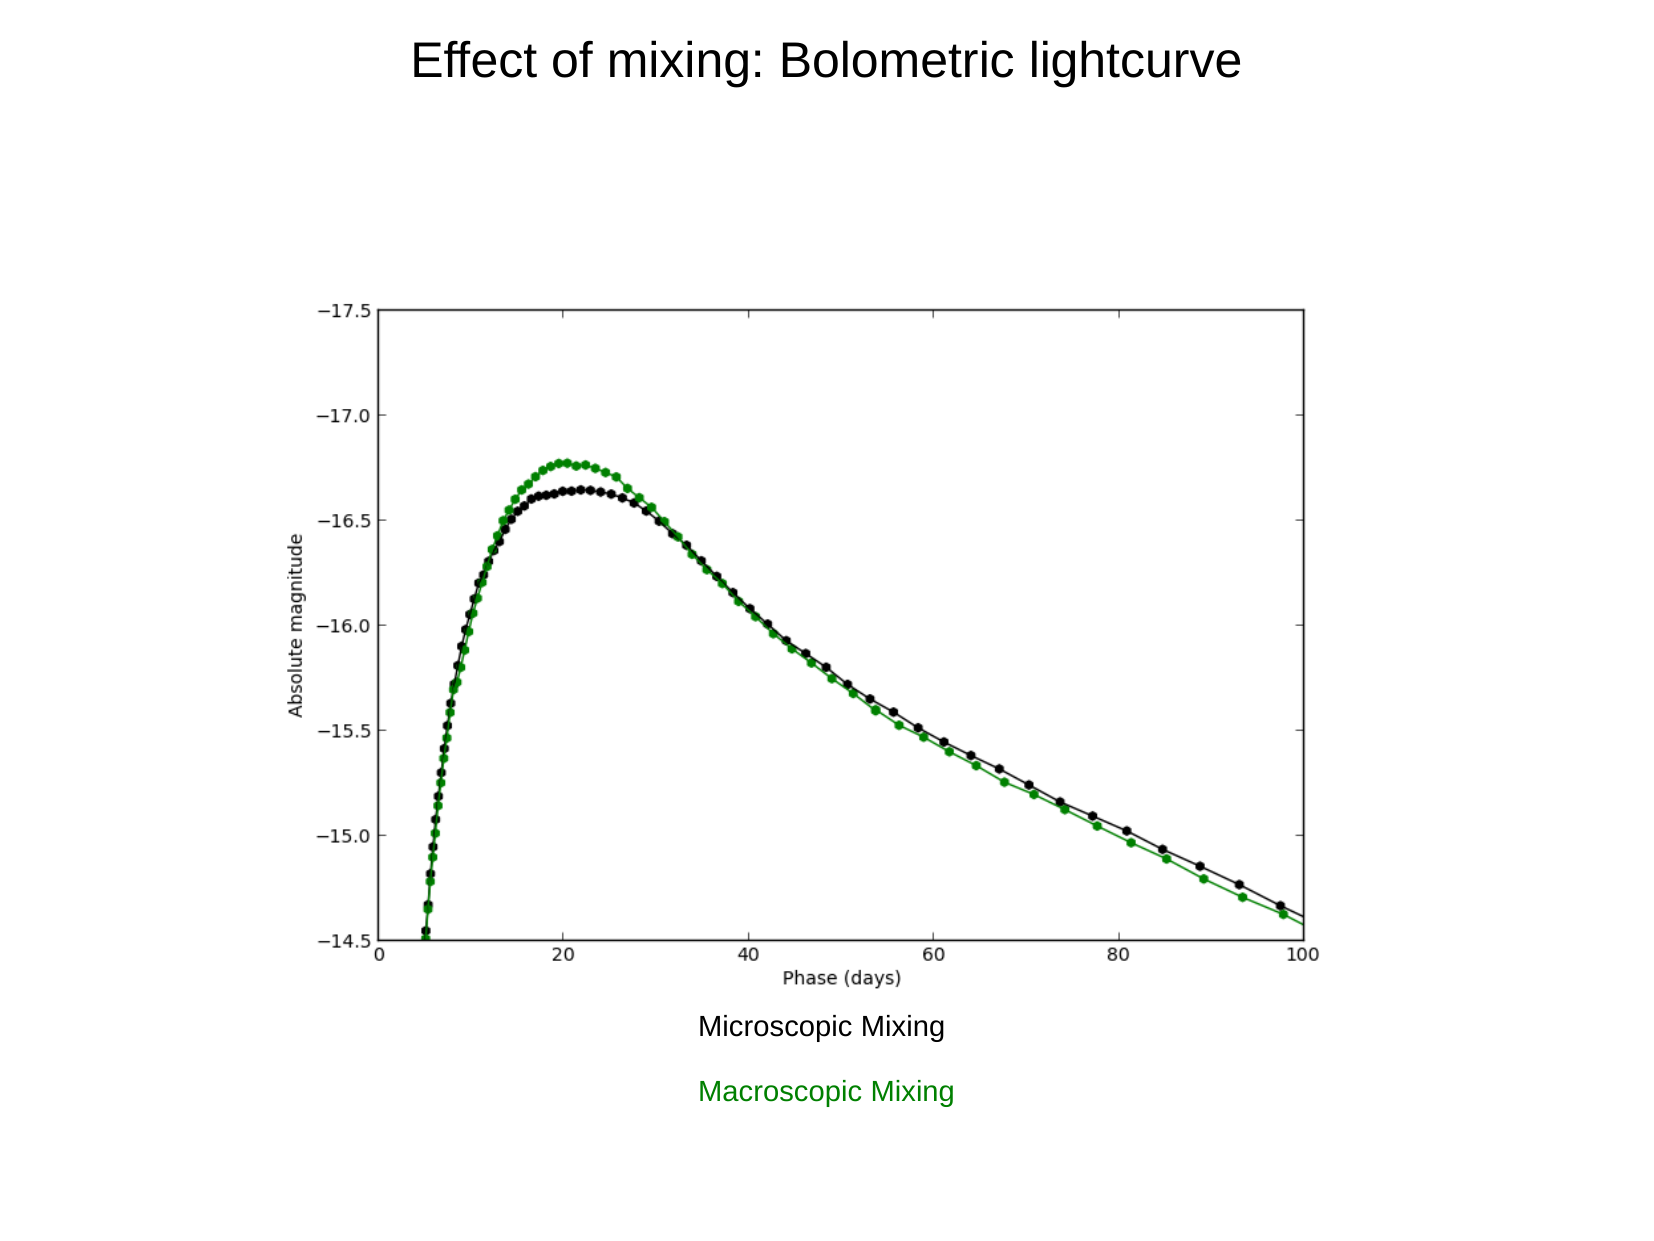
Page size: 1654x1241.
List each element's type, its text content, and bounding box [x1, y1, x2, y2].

text_box Effect of mixing: Bolometric lightcurve [395, 25, 1258, 96]
picture [229, 226, 1424, 1020]
text_box Macroscopic Mixing [683, 1067, 971, 1116]
text_box Microscopic Mixing [683, 1002, 961, 1051]
